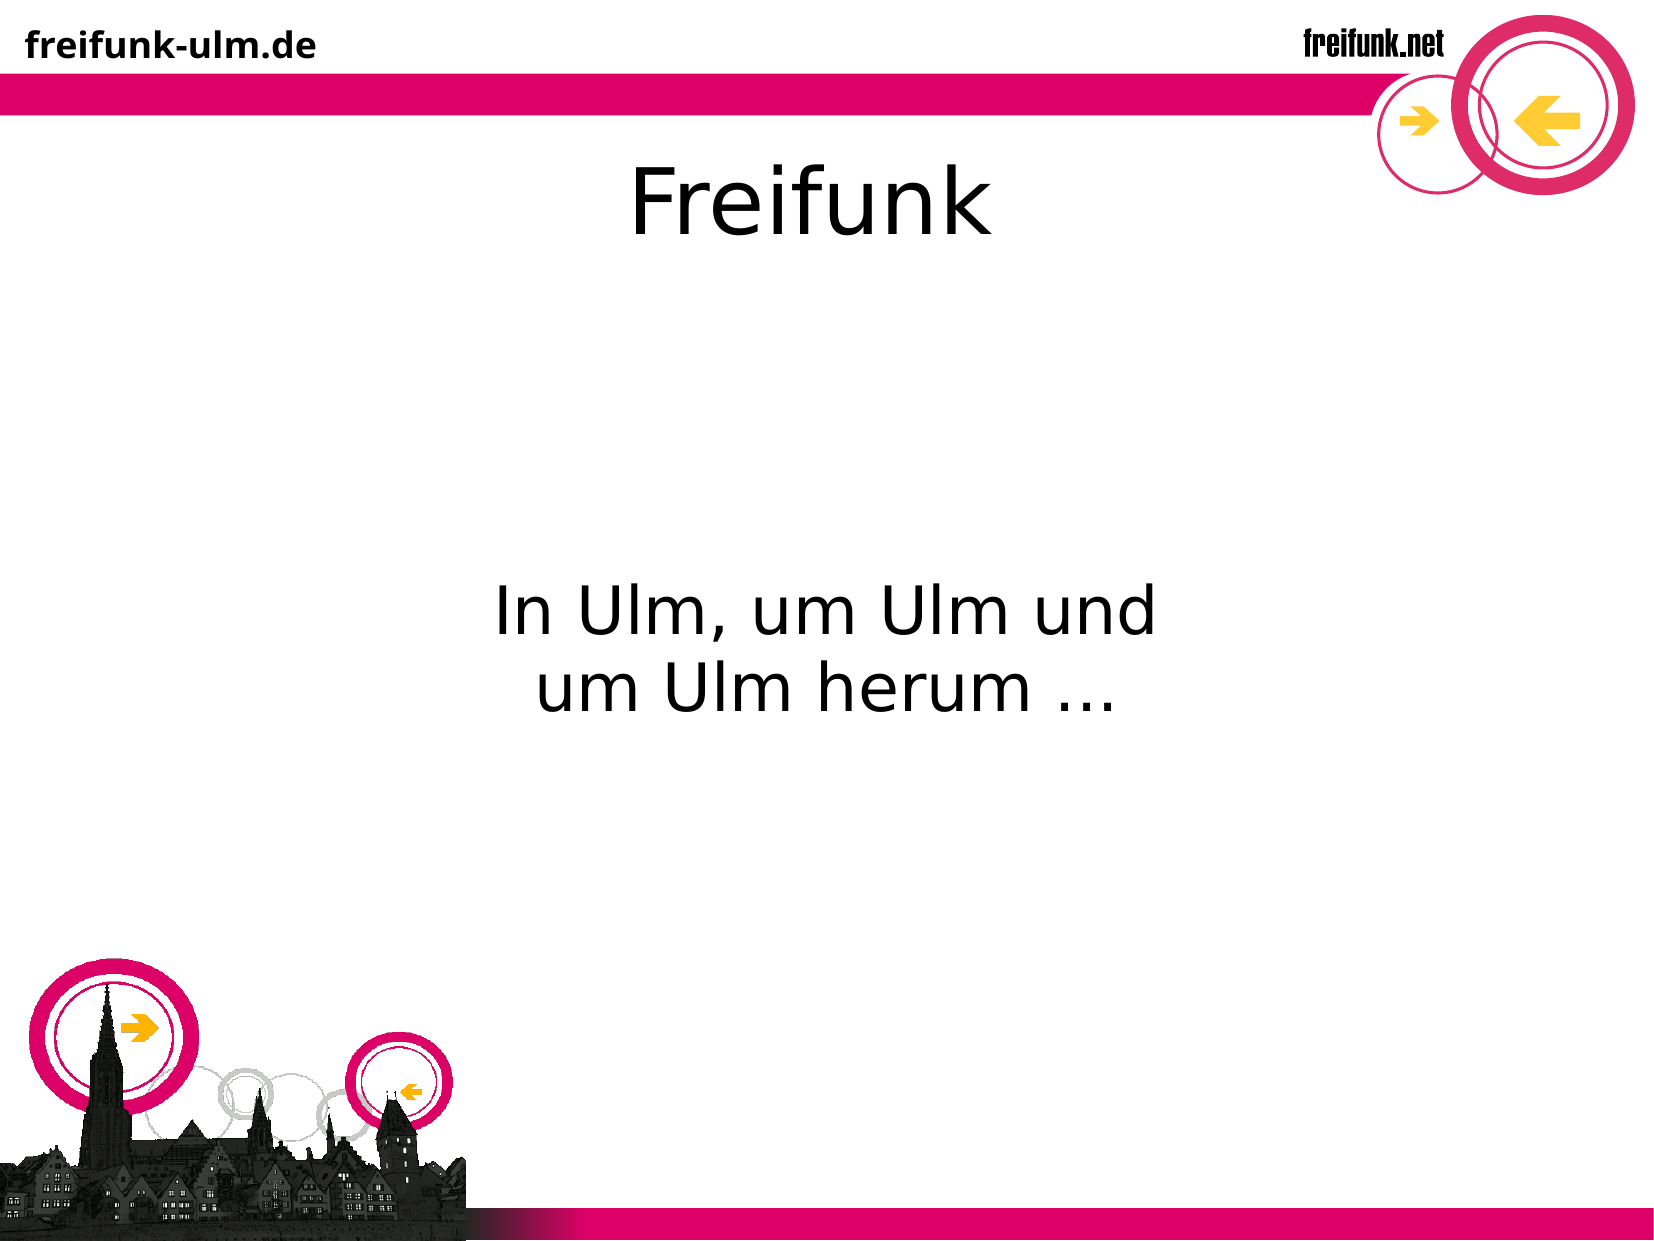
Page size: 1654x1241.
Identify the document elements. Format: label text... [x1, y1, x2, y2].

picture [0, 955, 1654, 1241]
picture [0, 15, 1636, 196]
title Freifunk [180, 196, 1441, 271]
subtitle In Ulm, um Ulm und um Ulm herum ... [82, 290, 1571, 955]
